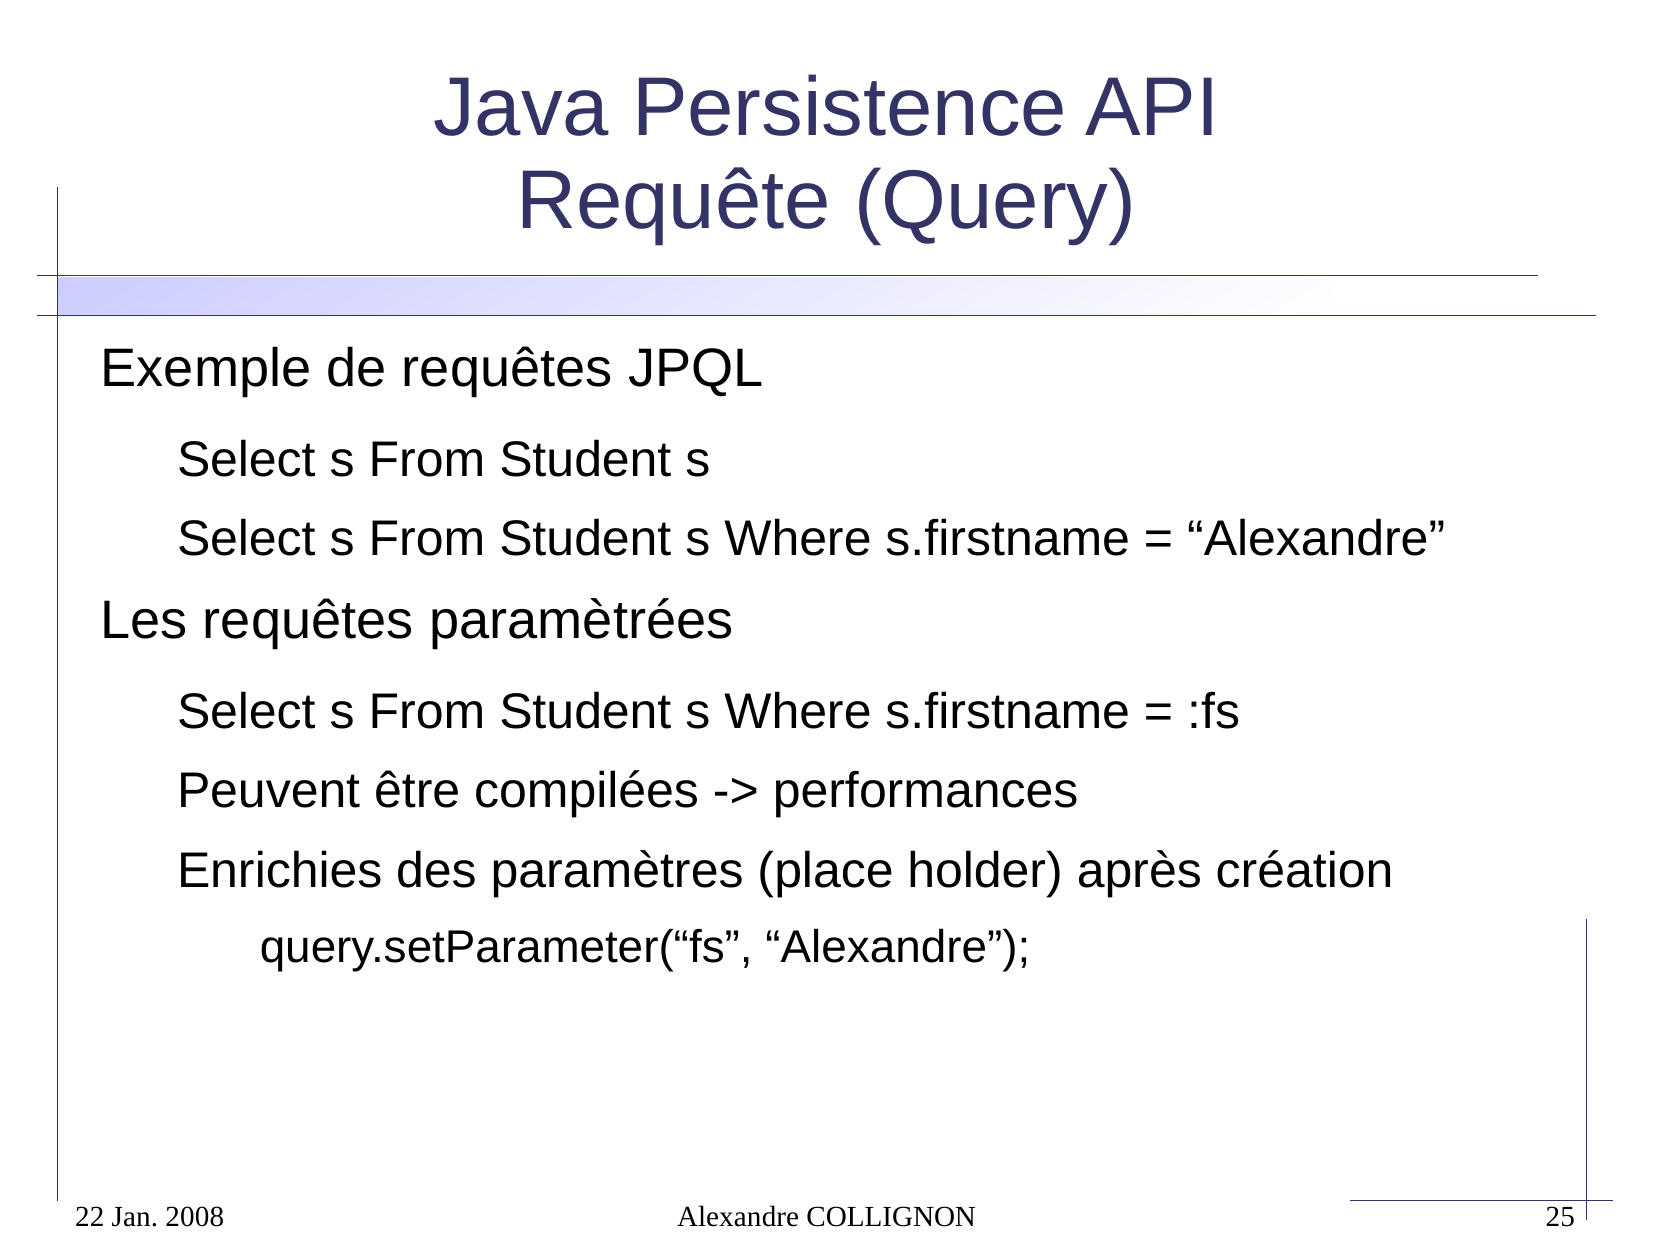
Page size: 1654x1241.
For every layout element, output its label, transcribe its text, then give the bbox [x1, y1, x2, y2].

title Java Persistence API Requête (Query) [82, 49, 1571, 257]
list Exemple de requêtes JPQL Select s From Student s Select s From Student s Where s.firstname = “Alexandre” Les requêtes paramètrées Select s From Student s Where s.firstname = :fs Peuvent être compilées -> performances Enrichies des paramètres (place holder) après création query.setParameter(“fs”, “Alexandre”); [82, 337, 1571, 1157]
